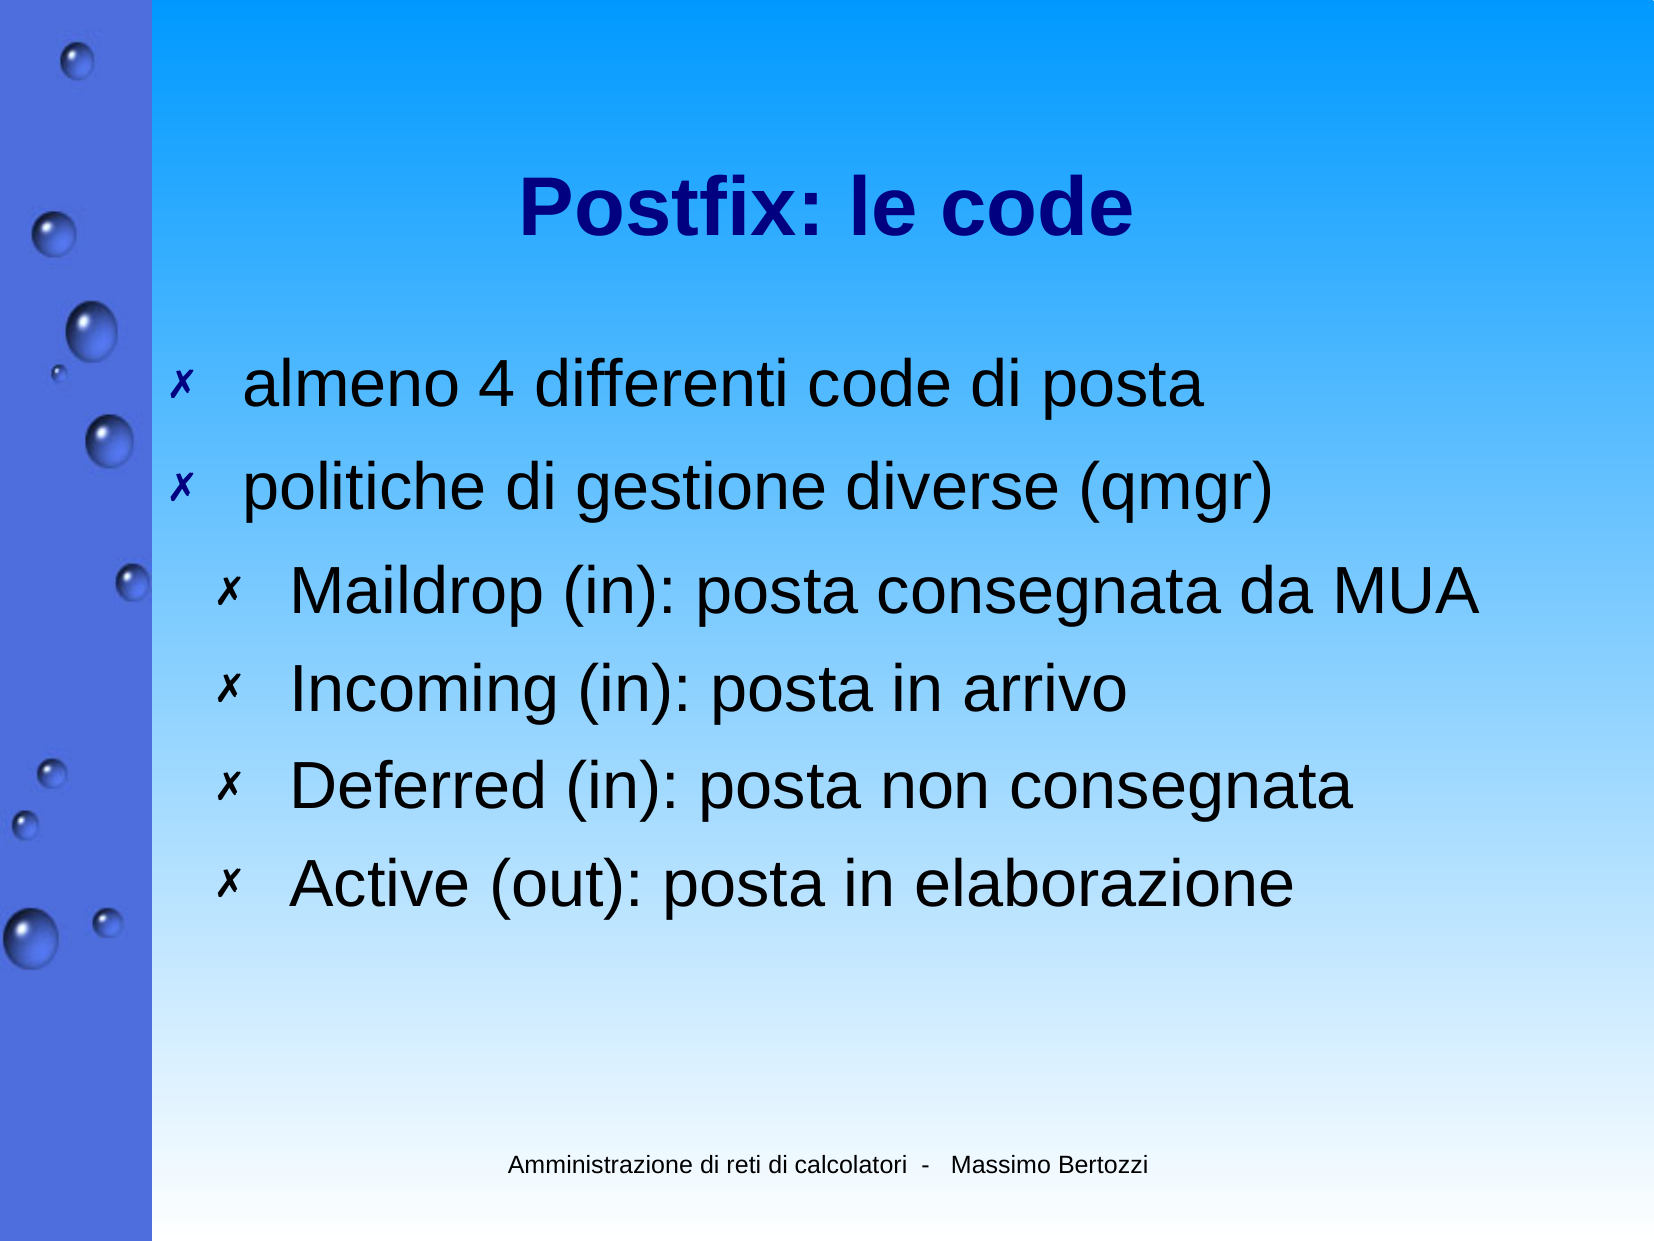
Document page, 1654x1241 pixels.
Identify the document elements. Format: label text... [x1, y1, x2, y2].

picture [0, 0, 152, 1241]
title Postfix: le code [121, 102, 1534, 311]
list almeno 4 differenti code di posta politiche di gestione diverse (qmgr) Maildrop (in): posta consegnata da MUA Incoming (in): posta in arrivo Deferred (in): posta non consegnata Active (out): posta in elaborazione [159, 346, 1572, 1128]
